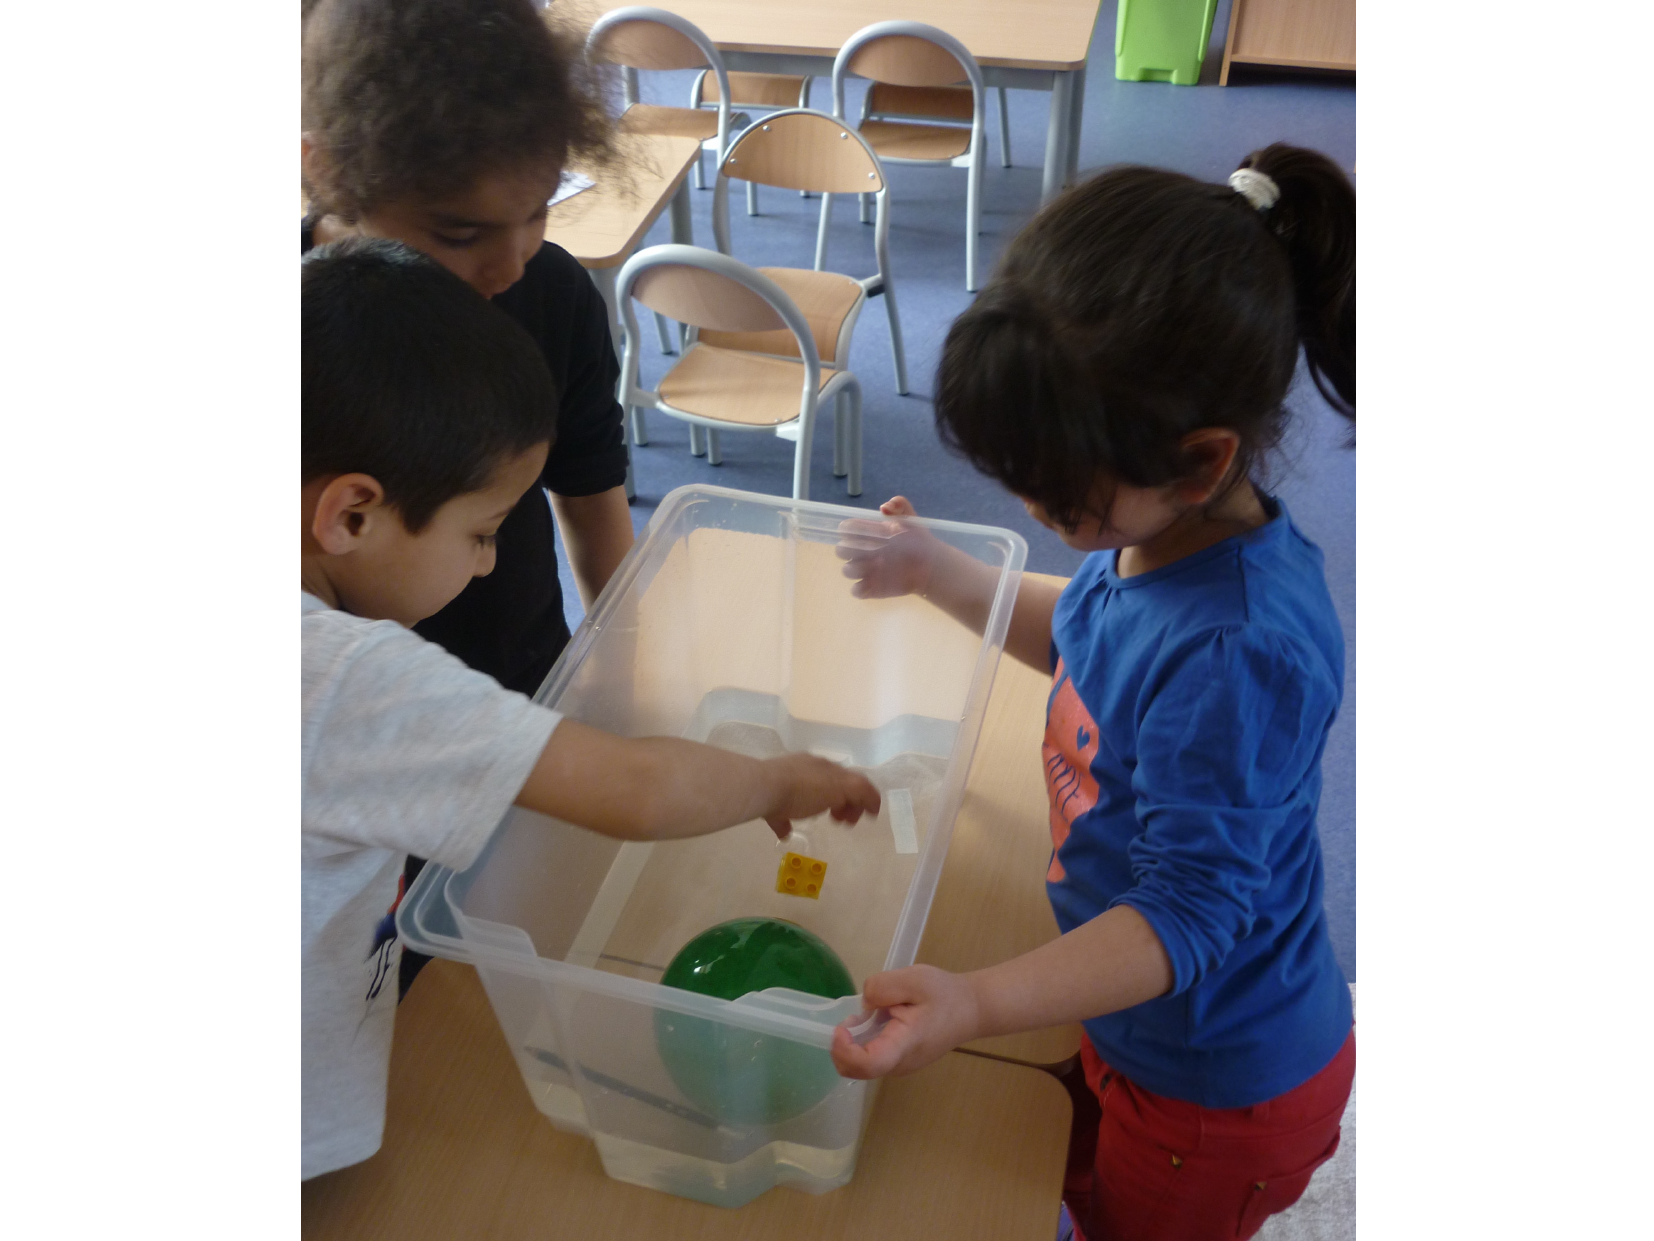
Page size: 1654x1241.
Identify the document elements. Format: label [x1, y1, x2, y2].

picture [301, 0, 1356, 1241]
